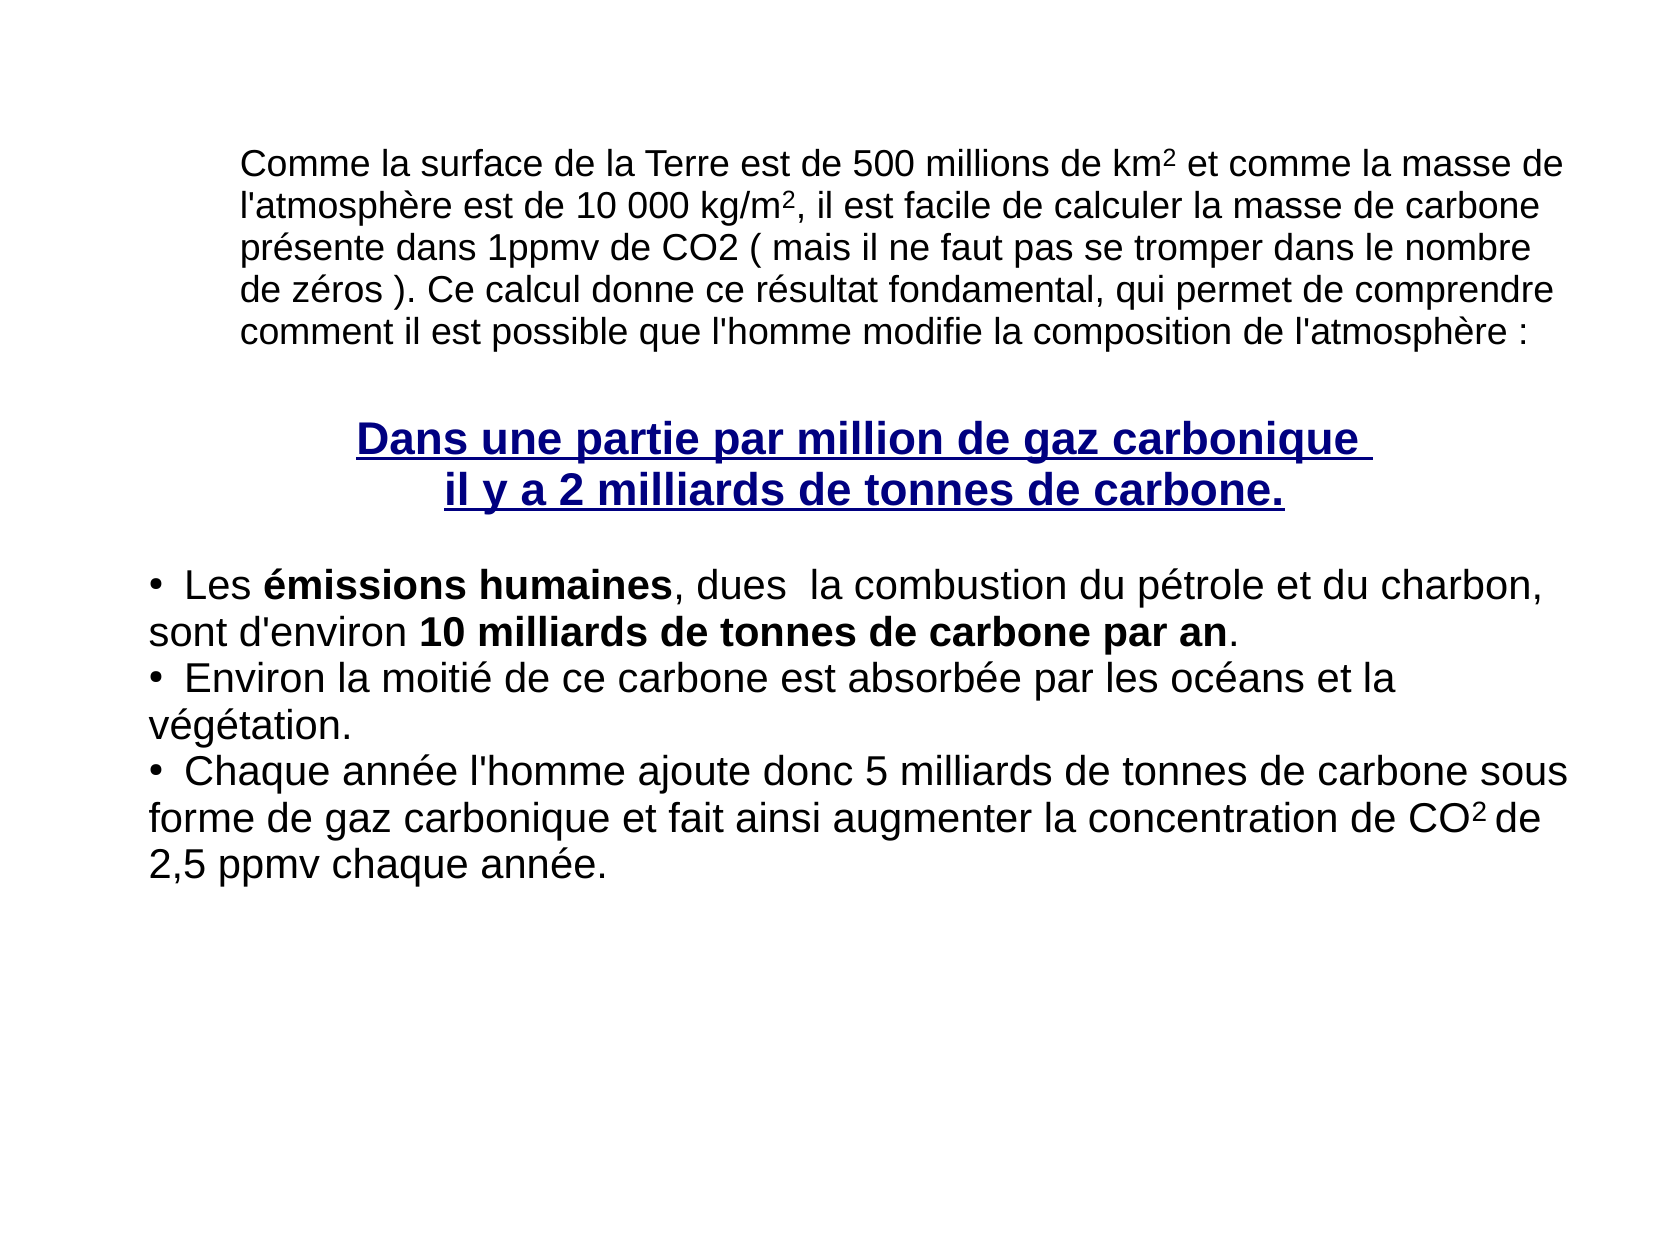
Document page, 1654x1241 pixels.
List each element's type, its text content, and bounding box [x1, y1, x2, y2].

text_box Comme la surface de la Terre est de 500 millions de km2 et comme la masse de l'atmosphère est de 10 000 kg/m2, il est facile de calculer la masse de carbone présente dans 1ppmv de CO2 ( mais il ne faut pas se tromper dans le nombre de zéros ). Ce calcul donne ce résultat fondamental, qui permet de comprendre comment il est possible que l'homme modifie la composition de l'atmosphère : [225, 135, 1591, 362]
text_box Dans une partie par million de gaz carbonique il y a 2 milliards de tonnes de carbone. Les émissions humaines, dues la combustion du pétrole et du charbon, sont d'environ 10 milliards de tonnes de carbone par an. Environ la moitié de ce carbone est absorbée par les océans et la végétation. Chaque année l'homme ajoute donc 5 milliards de tonnes de carbone sous forme de gaz carbonique et fait ainsi augmenter la concentration de CO2 de 2,5 ppmv chaque année. [133, 405, 1594, 897]
